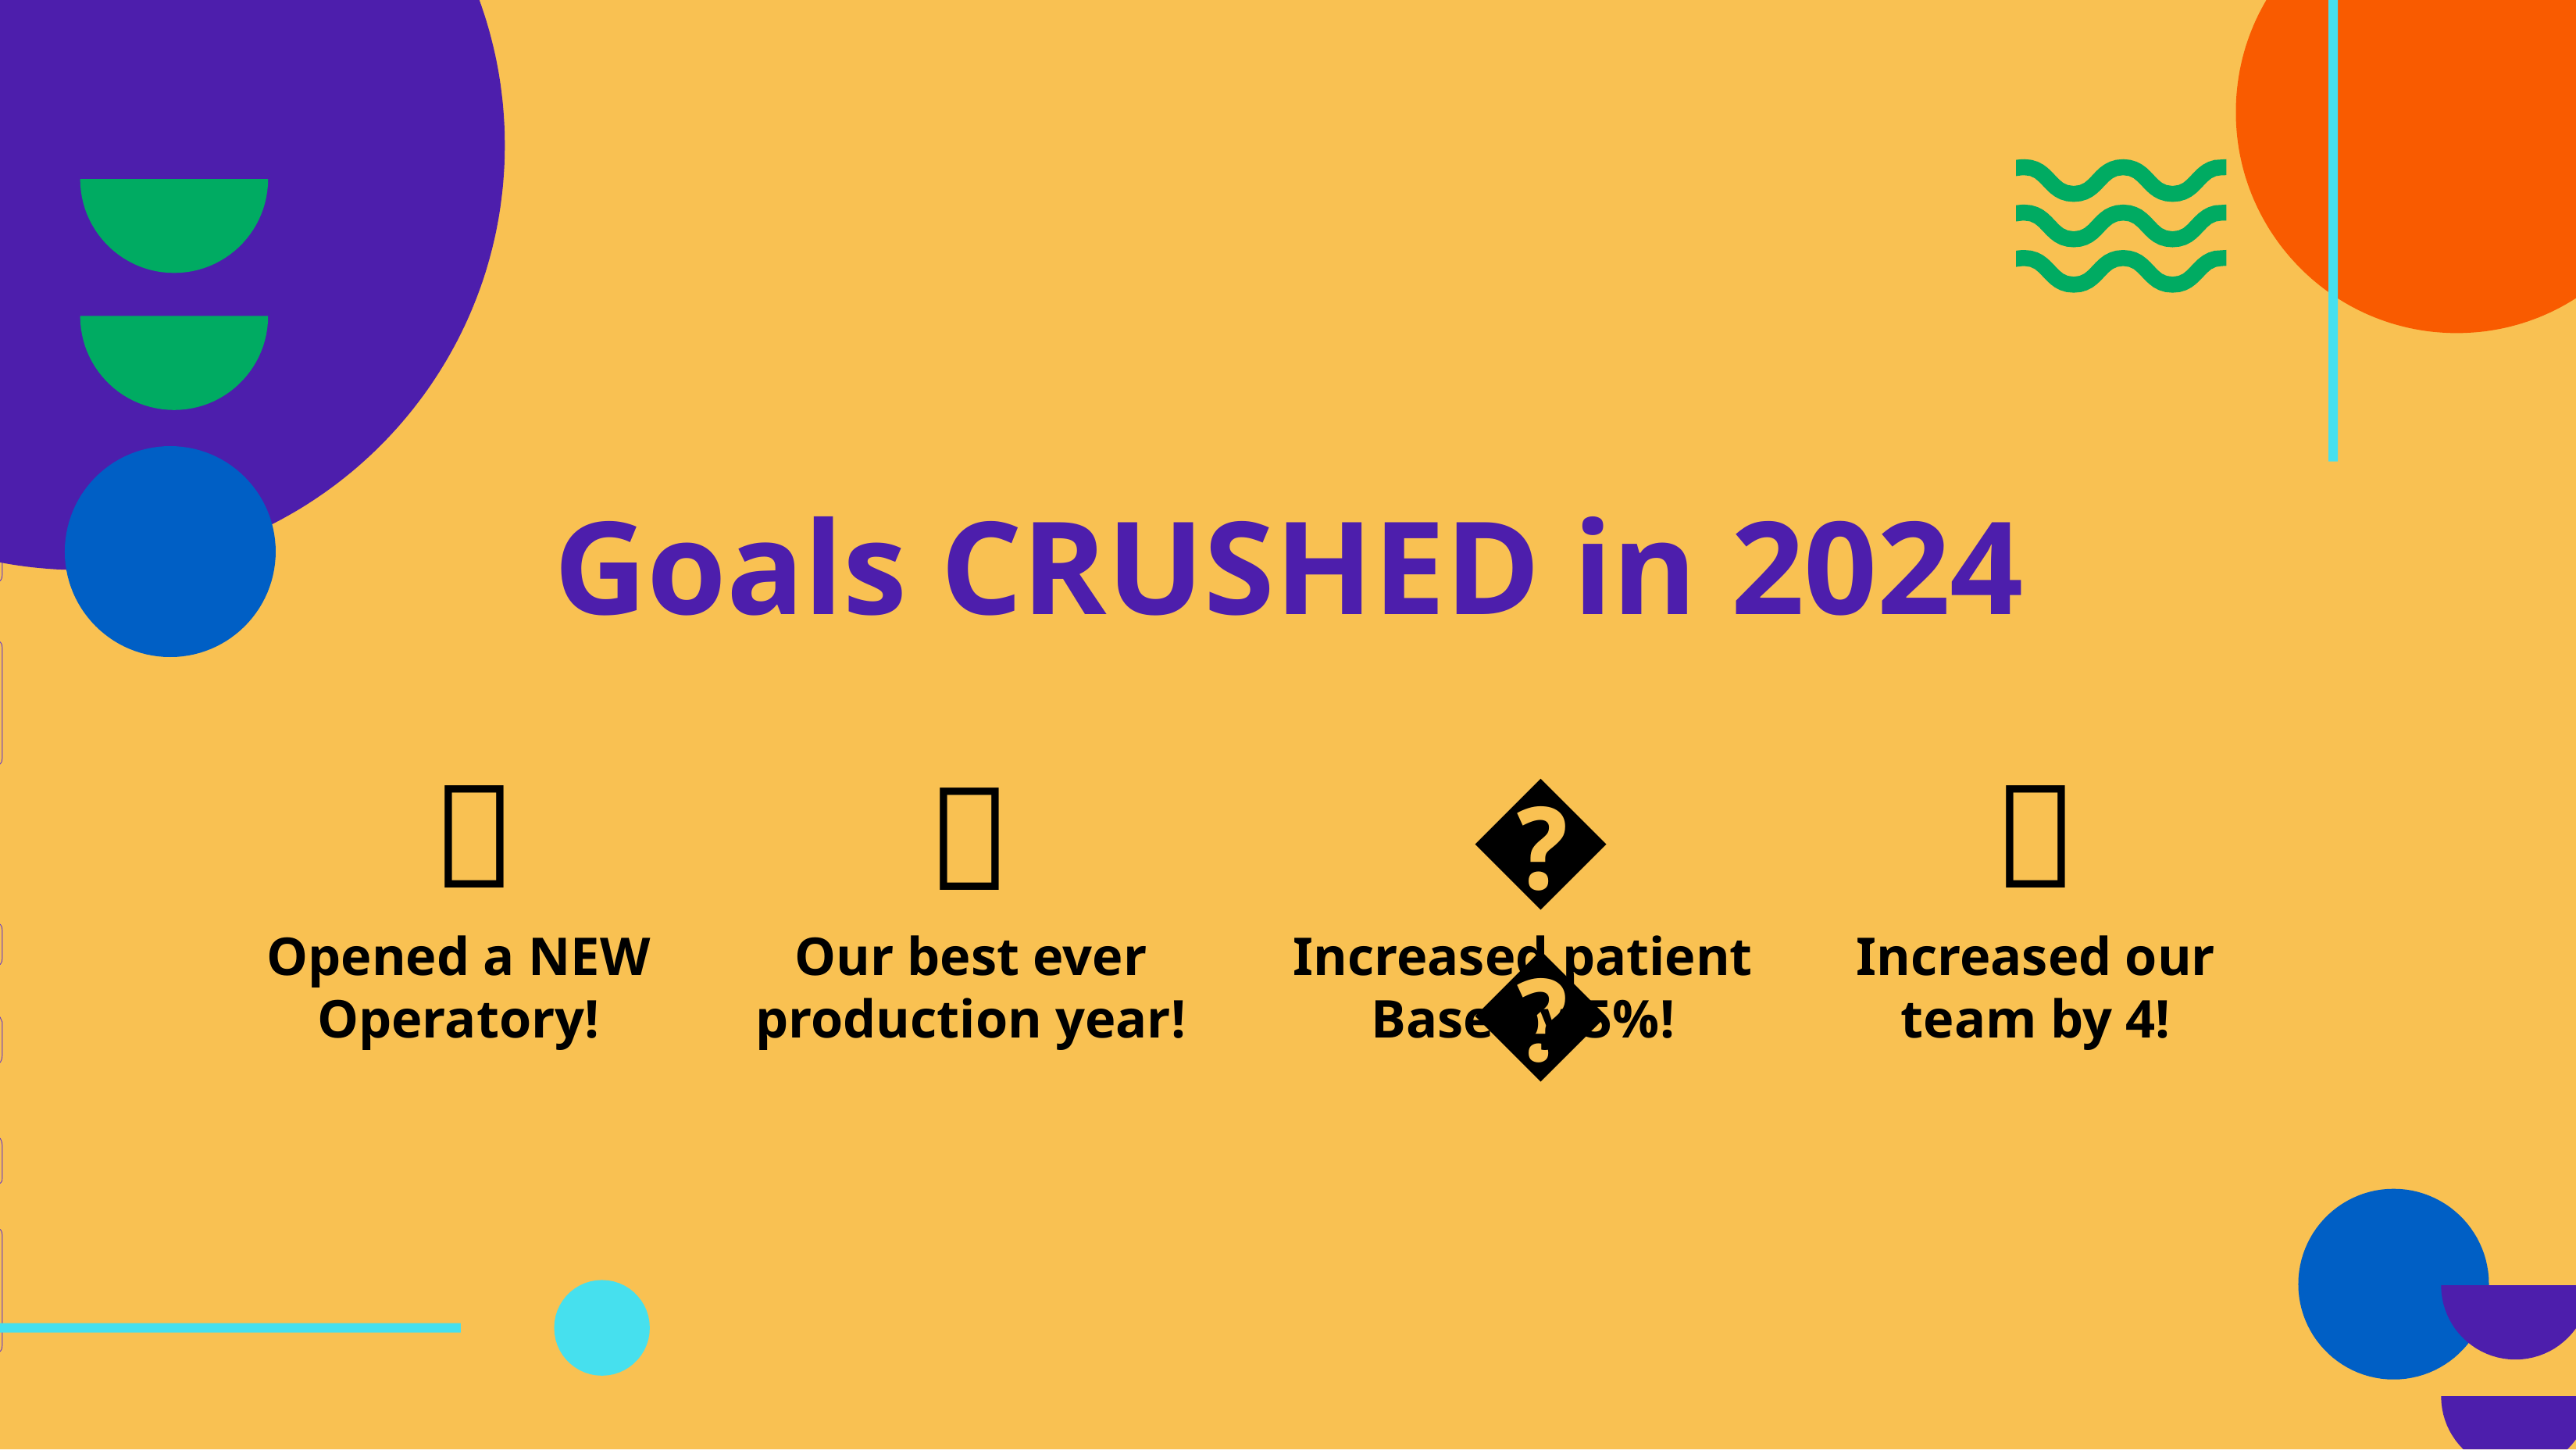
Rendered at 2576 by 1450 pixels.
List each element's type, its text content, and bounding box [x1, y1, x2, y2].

text_box Increased patient Base by 5%! [1518, 978, 1565, 1034]
text_box [0, 0, 505, 658]
text_box Our best ever production year! [718, 917, 1224, 1055]
text_box [2016, 159, 2227, 202]
text_box [2016, 204, 2227, 248]
text_box 🎊 [881, 741, 1058, 927]
text_box Opened a NEW Operatory! [230, 917, 687, 1055]
text_box [0, 1323, 461, 1333]
text_box 🏆 [1457, 738, 1600, 924]
text_box [2441, 1396, 2576, 1450]
text_box Increased our team by 4! [1821, 917, 2250, 1055]
text_box Increased patient Base by 5%! [1257, 917, 1789, 1055]
title Goals CRUSHED in 2024 [517, 484, 2059, 642]
text_box [2298, 1188, 2576, 1380]
text_box [2016, 249, 2227, 293]
text_box 💪 [1964, 738, 2107, 924]
text_box [2235, 0, 2576, 462]
text_box 🎉 [403, 739, 546, 925]
text_box [554, 1280, 650, 1376]
